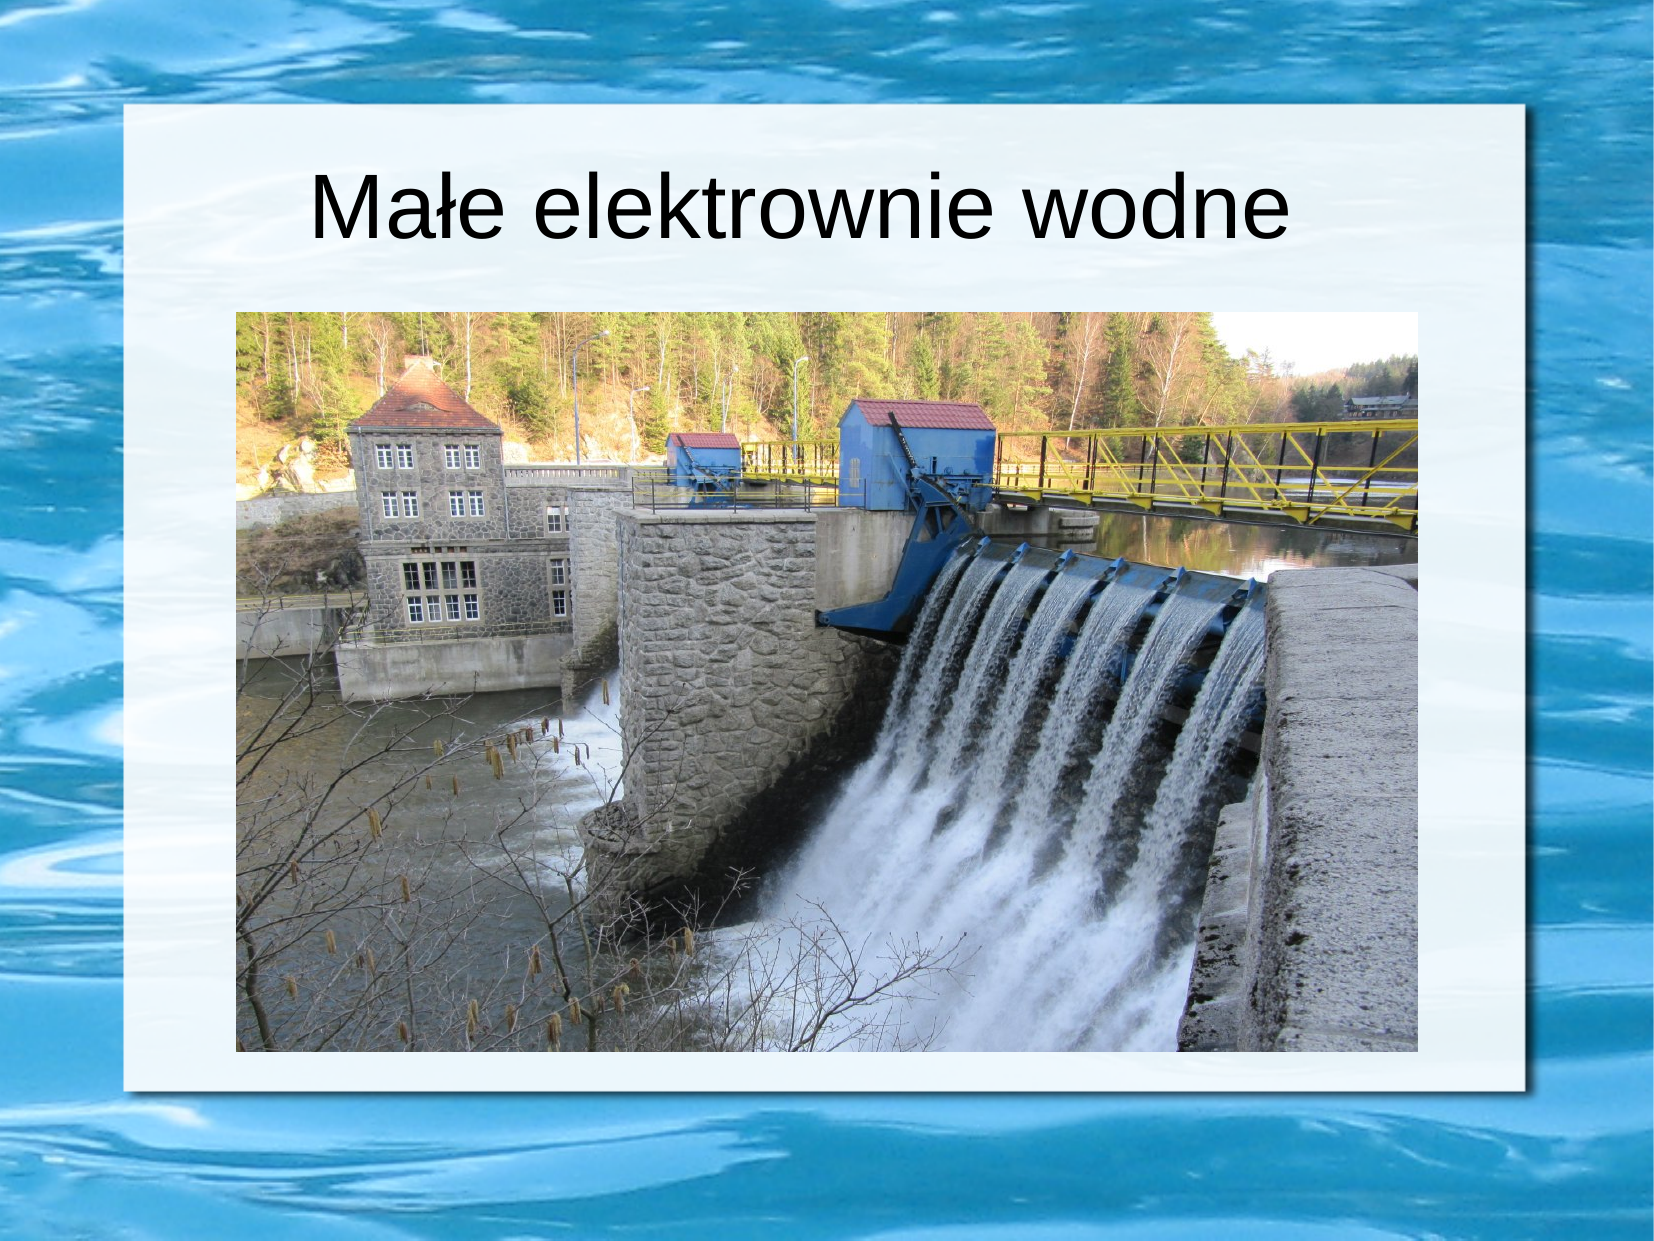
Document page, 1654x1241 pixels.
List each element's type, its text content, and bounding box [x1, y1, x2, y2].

picture [0, 0, 1654, 1241]
title Małe elektrownie wodne [147, 118, 1506, 296]
